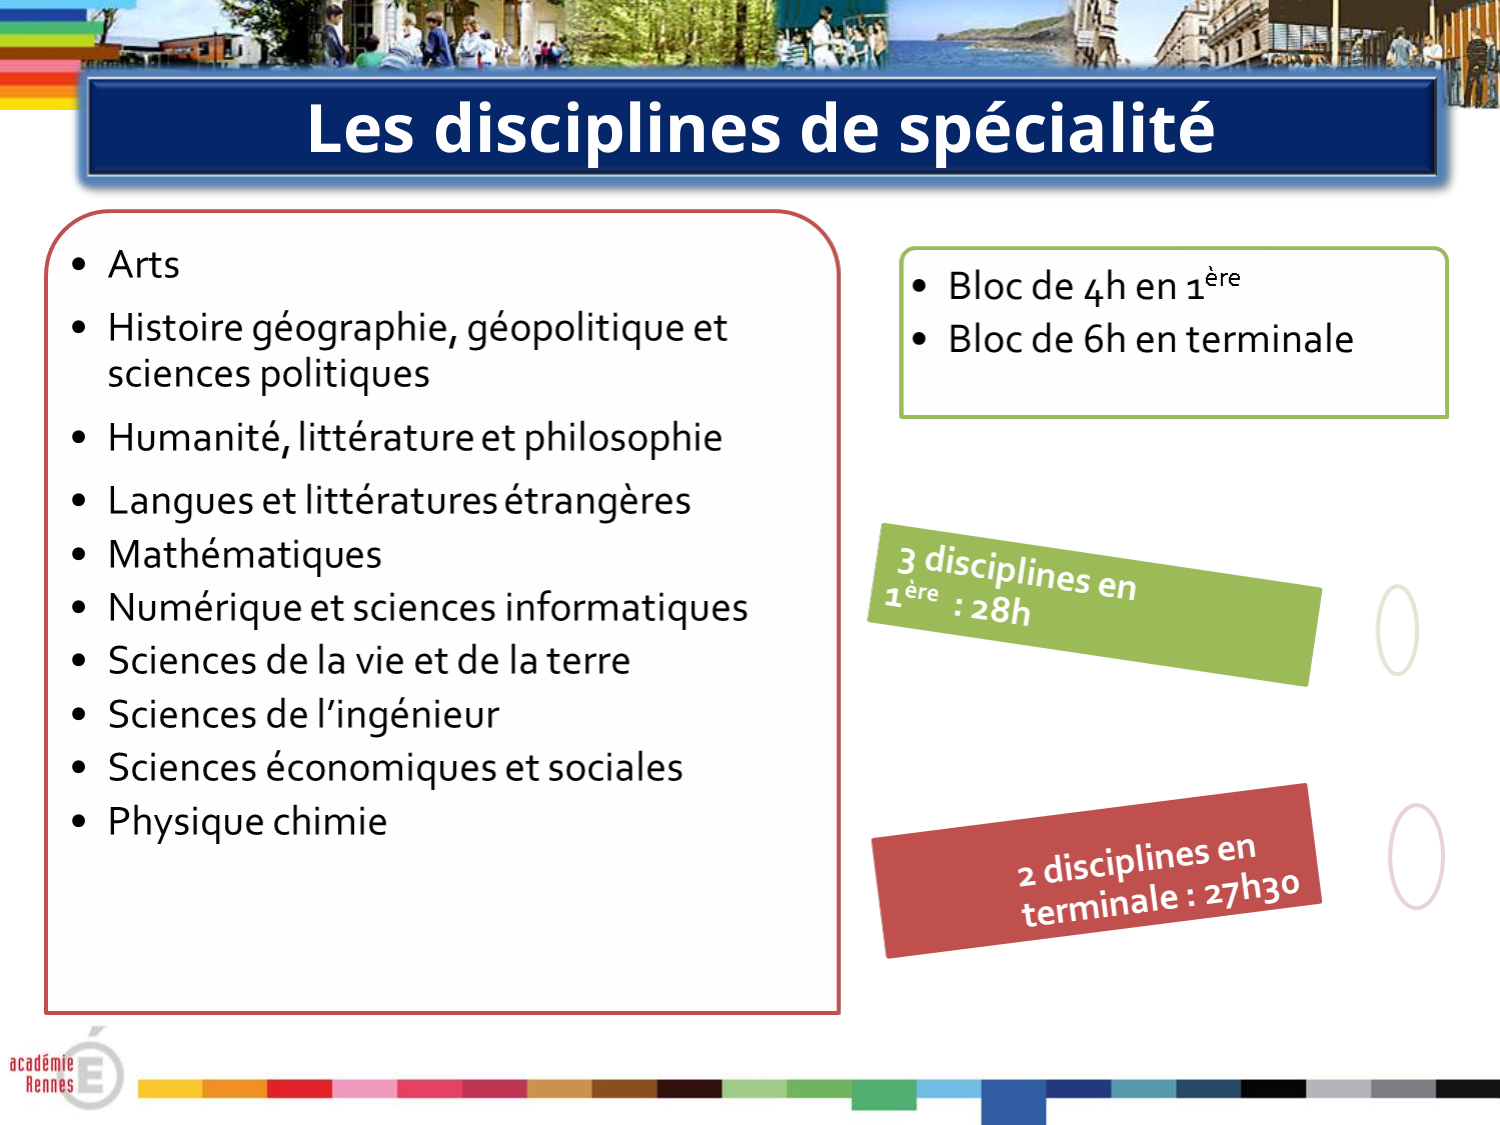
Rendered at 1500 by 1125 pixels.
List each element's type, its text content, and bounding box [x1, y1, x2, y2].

picture [0, 0, 1500, 1125]
text_box Les disciplines de spécialité [88, 78, 1436, 174]
